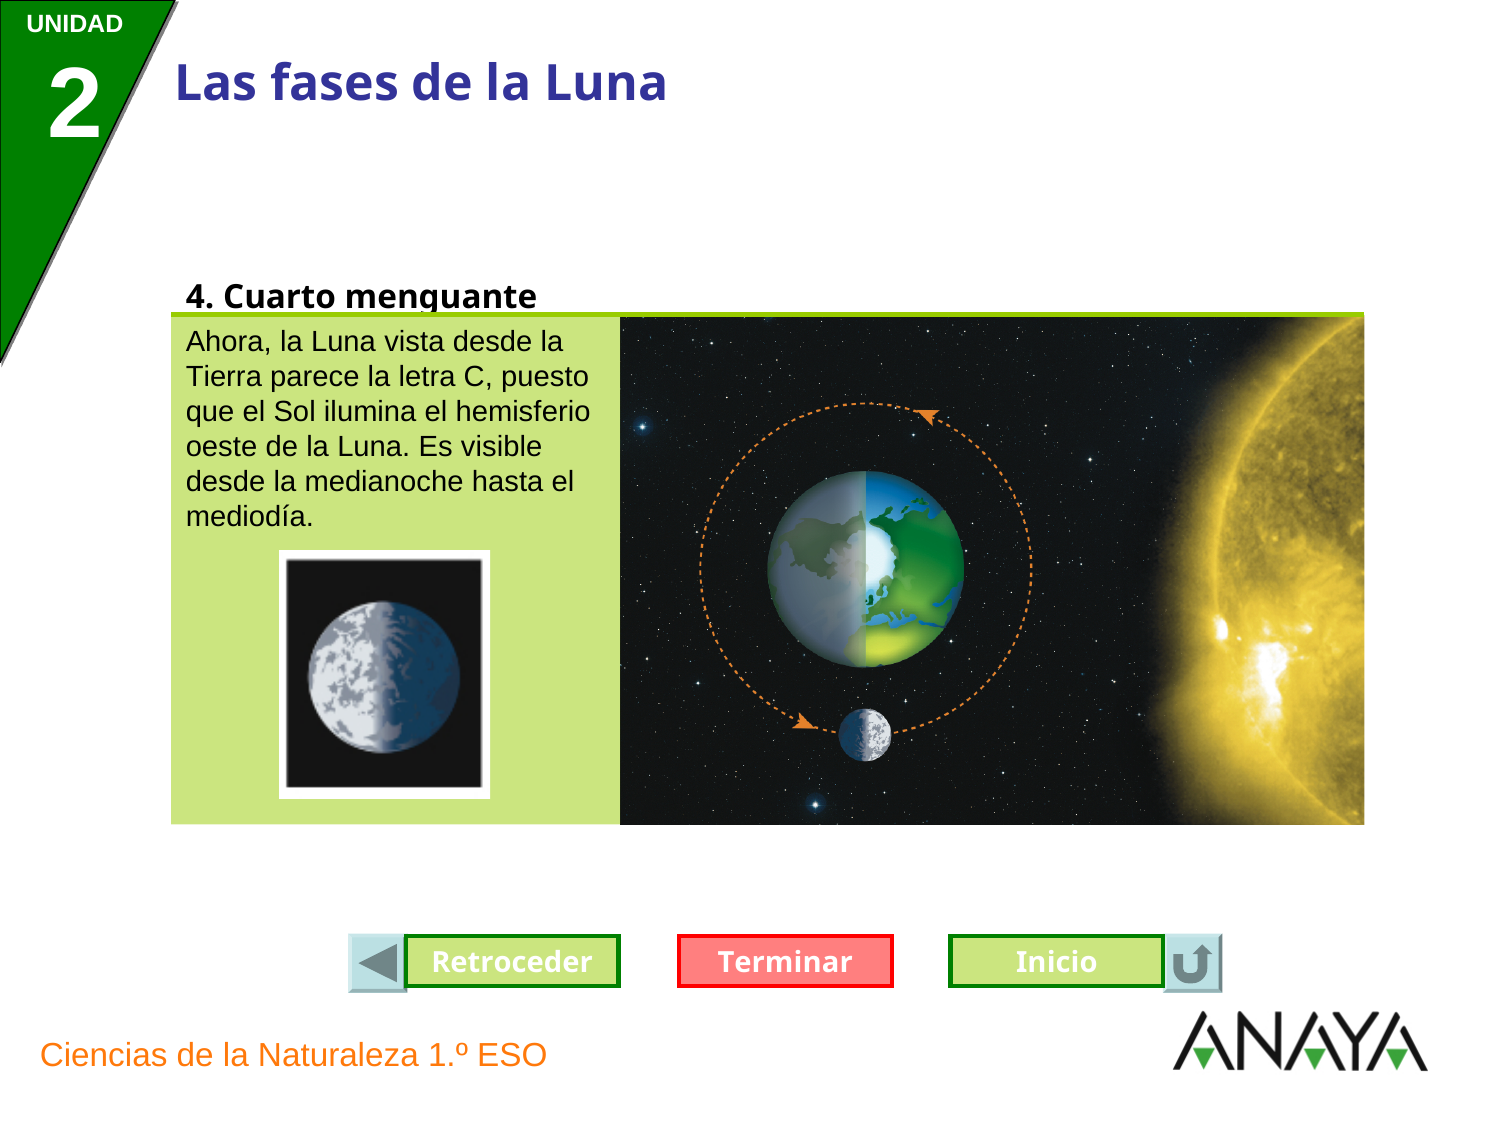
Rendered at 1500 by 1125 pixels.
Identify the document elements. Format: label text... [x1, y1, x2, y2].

text_box Ahora, la Luna vista desde la Tierra parece la letra C, puesto que el Sol ilumina el hemisferio oeste de la Luna. Es visible desde la medianoche hasta el mediodía. [171, 317, 621, 825]
picture [621, 323, 1365, 825]
picture [279, 550, 491, 799]
picture [1139, 978, 1480, 1094]
text_box 4. Cuarto menguante [171, 267, 1365, 323]
